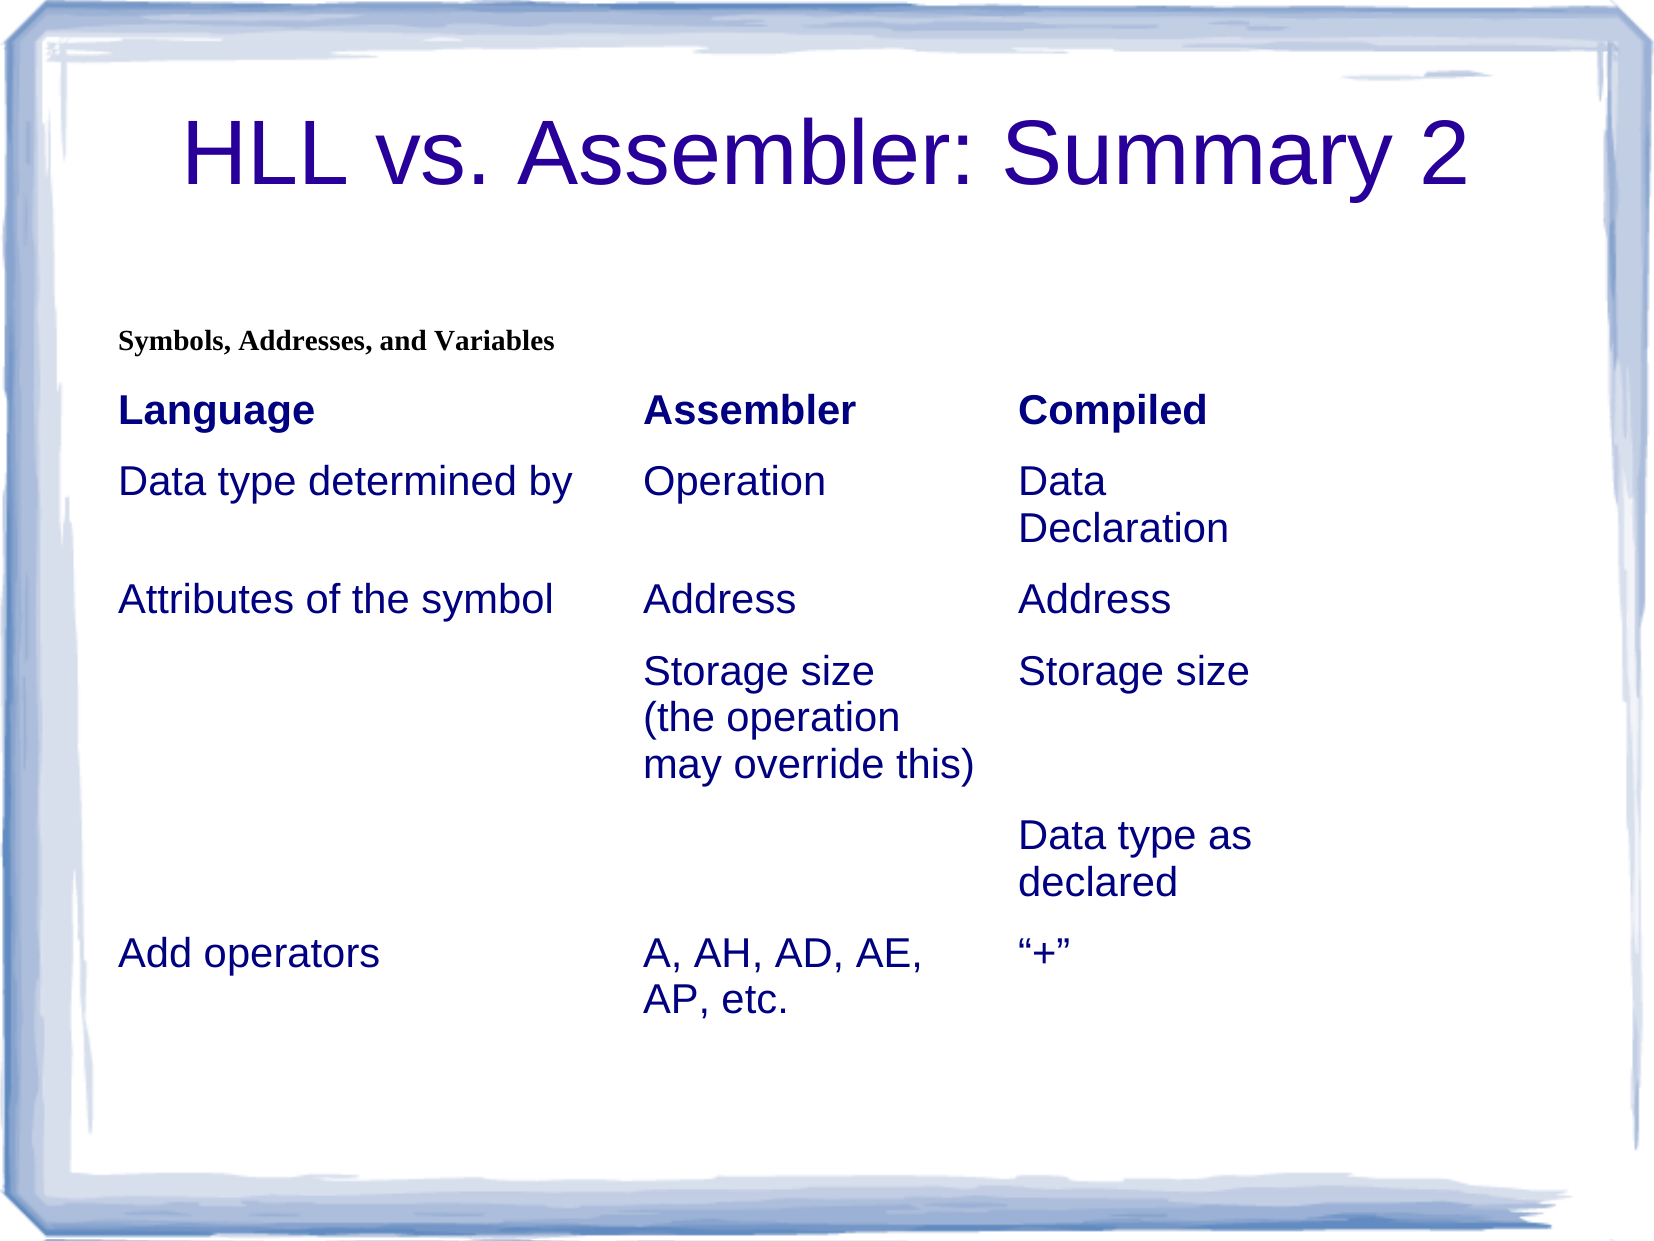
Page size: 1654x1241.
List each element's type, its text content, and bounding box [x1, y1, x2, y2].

title HLL vs. Assembler: Summary 2 [82, 49, 1571, 257]
picture [0, 0, 1654, 1241]
list Symbols, Addresses, and Variables Language Assembler Compiled Data type determined by Operation Data Declaration Attributes of the symbol Address Address Storage size Storage size (the operation may override this) Data type as declared Add operators A, AH, AD, AE, “+” AP, etc. [118, 324, 1571, 1028]
